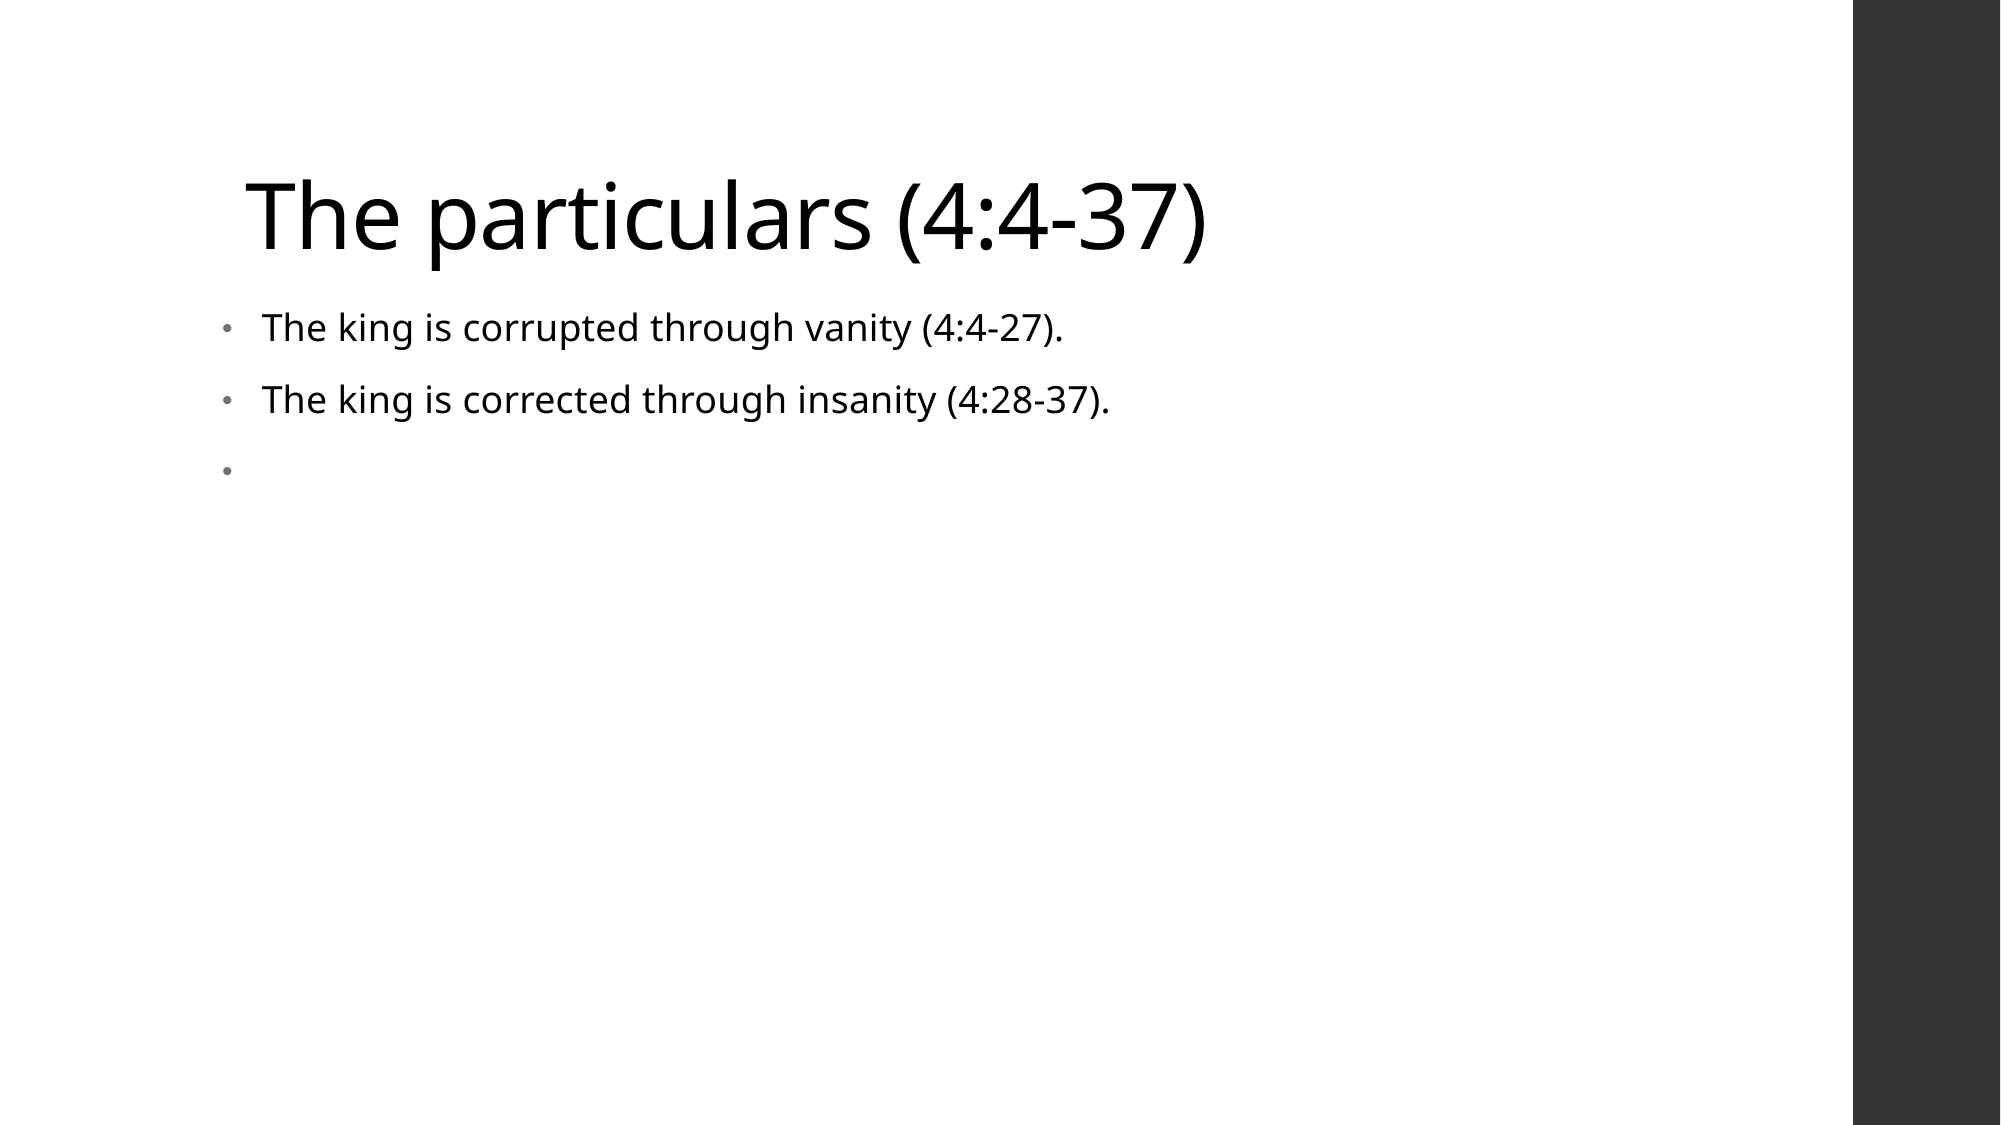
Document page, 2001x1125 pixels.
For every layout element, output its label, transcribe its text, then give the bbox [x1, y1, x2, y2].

list The king is corrupted through vanity (4:4-27). The king is corrected through insanity (4:28-37). [206, 299, 1617, 1014]
title The particulars (4:4-37) [206, 60, 1797, 278]
